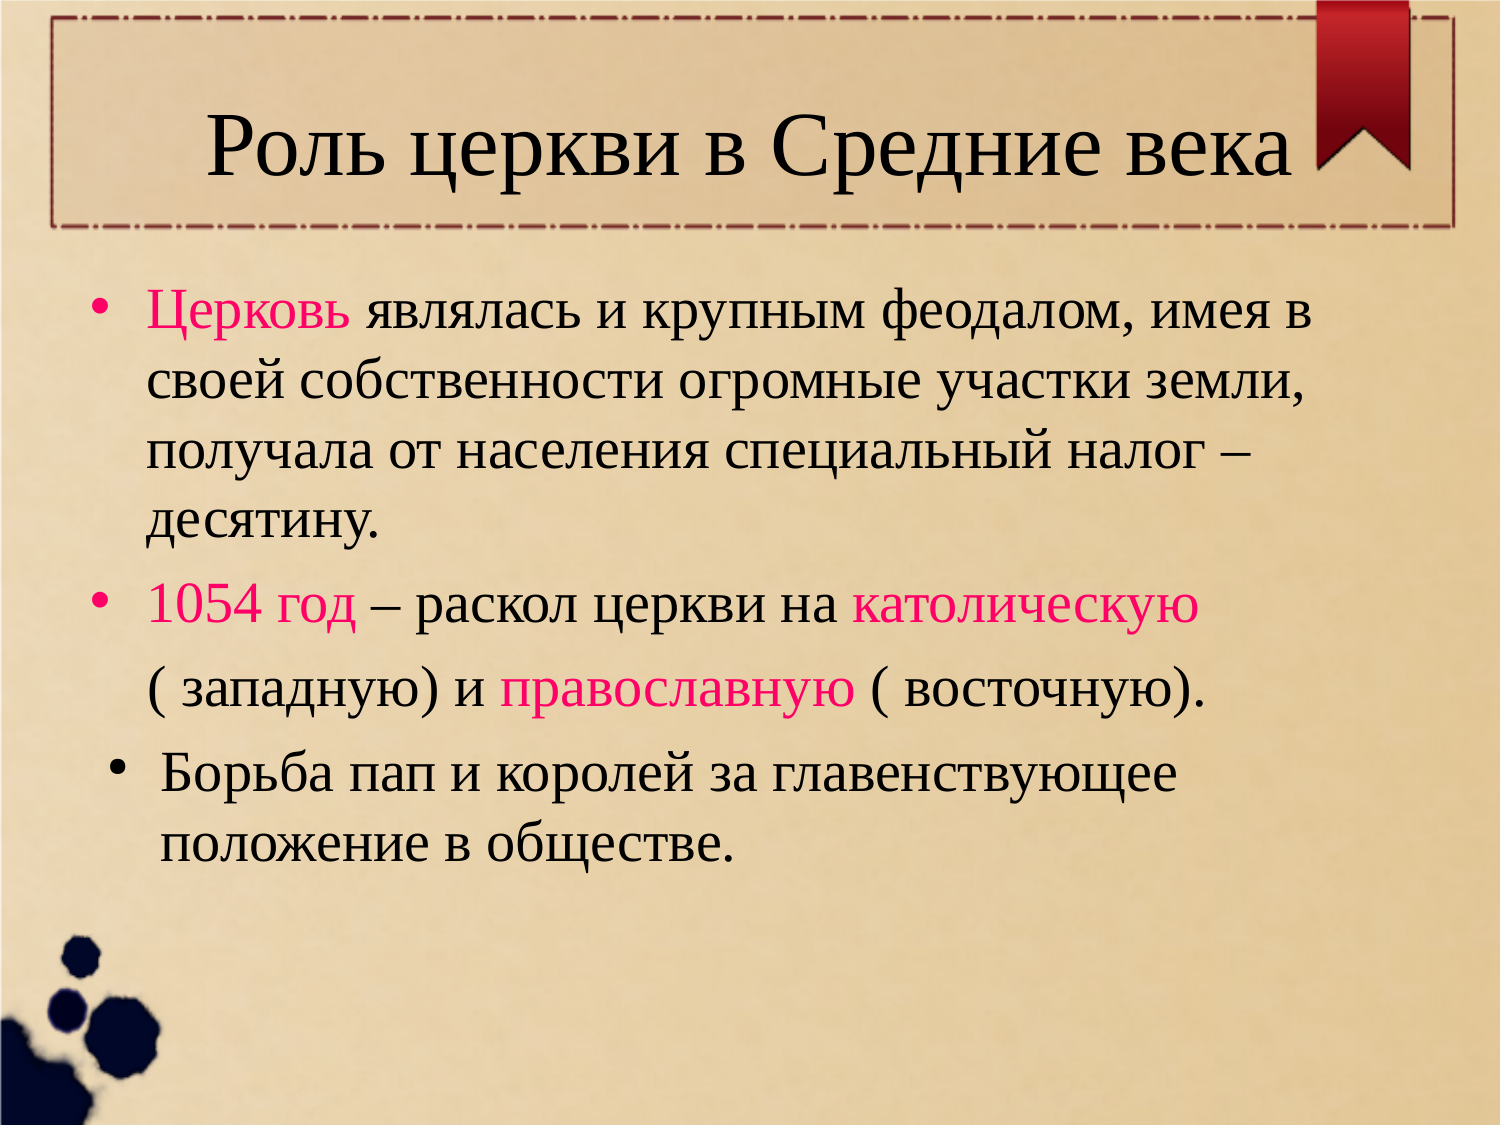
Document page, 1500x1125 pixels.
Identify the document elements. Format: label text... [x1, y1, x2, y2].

title Роль церкви в Средние века [75, 45, 1426, 233]
list Церковь являлась и крупным феодалом, имея в своей собственности огромные участки земли, получала от населения специальный налог – десятину. 1054 год – раскол церкви на католическую ( западную) и православную ( восточную). Борьба пап и королей за главенствующее положение в обществе. [75, 262, 1426, 1005]
picture [0, 0, 1500, 1125]
